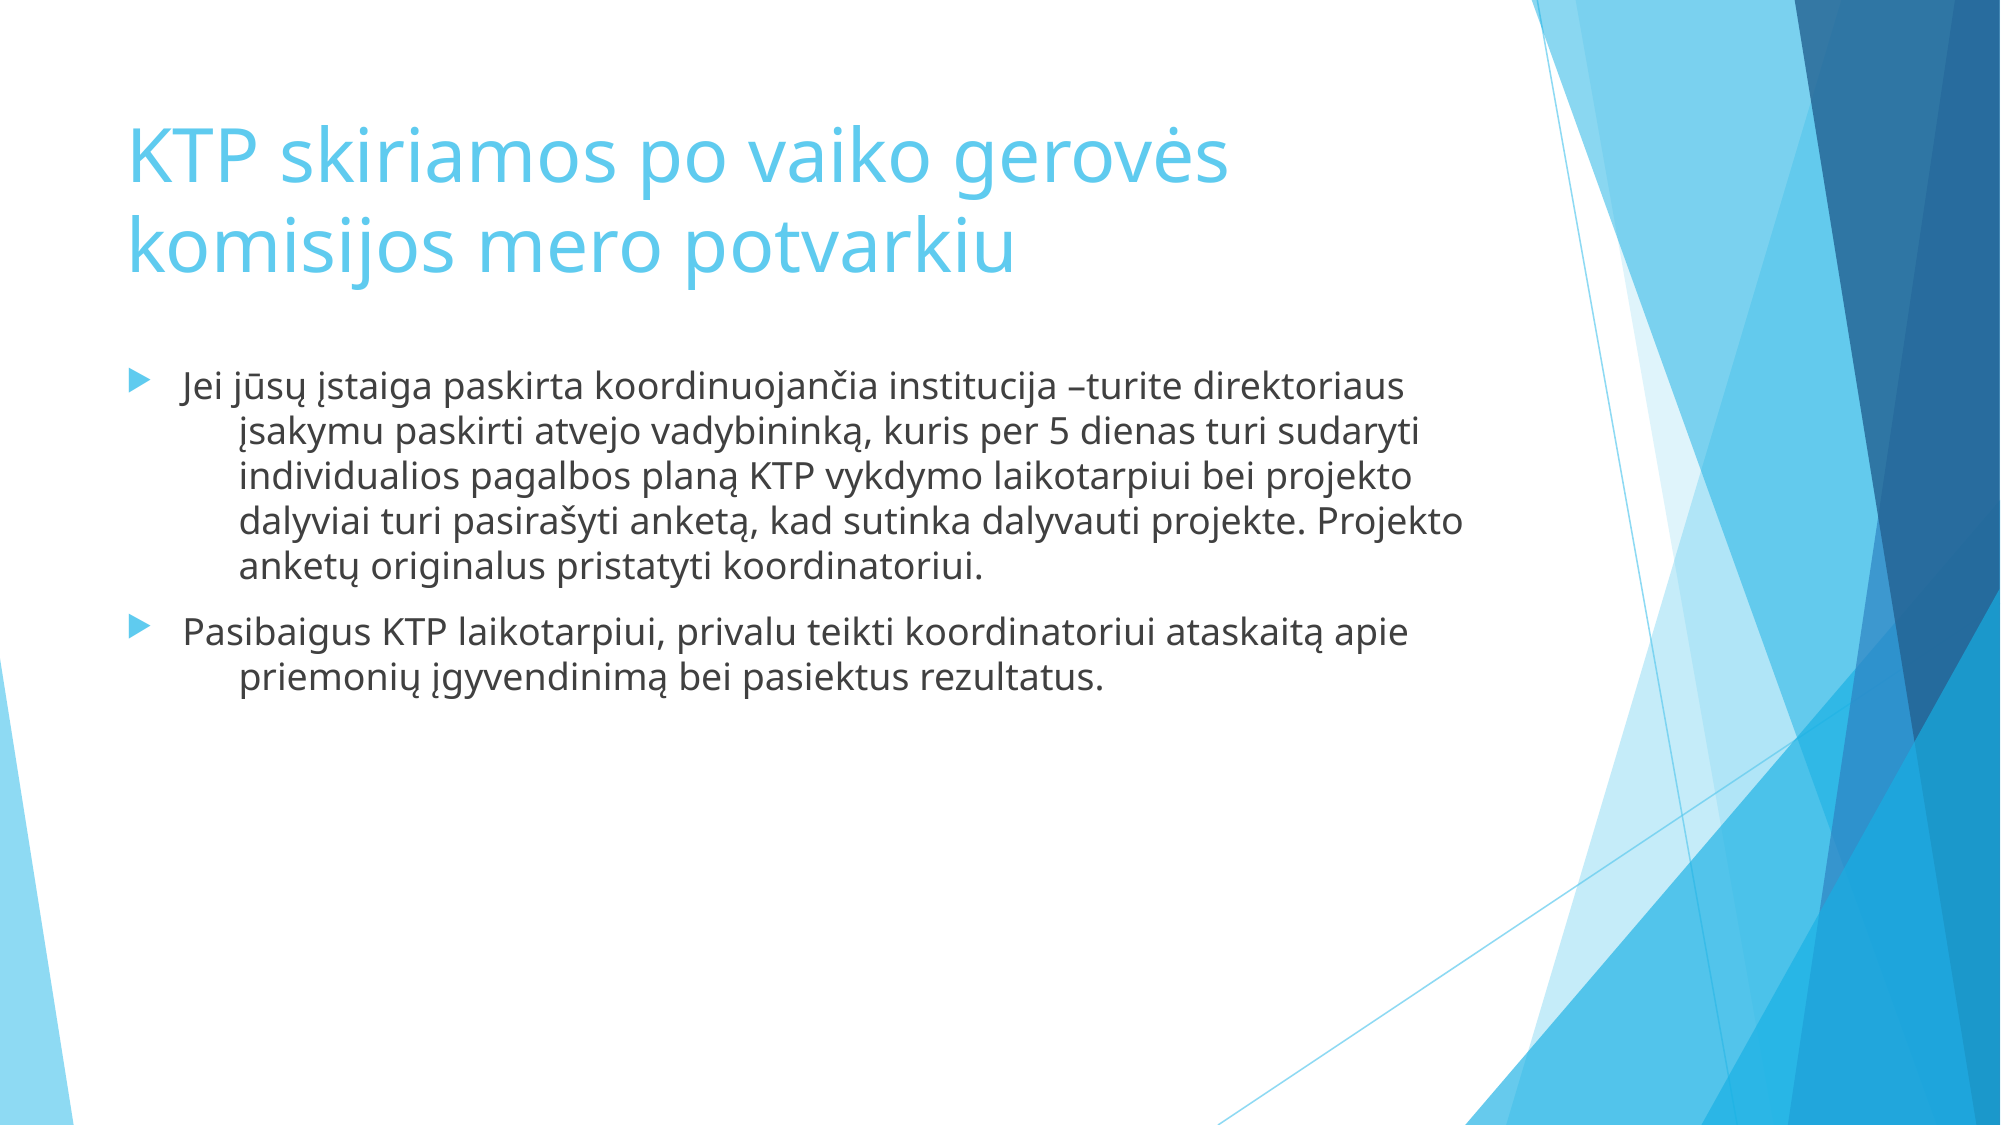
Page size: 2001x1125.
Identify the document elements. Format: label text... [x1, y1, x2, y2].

list Jei jūsų įstaiga paskirta koordinuojančia institucija –turite direktoriaus įsakymu paskirti atvejo vadybininką, kuris per 5 dienas turi sudaryti individualios pagalbos planą KTP vykdymo laikotarpiui bei projekto dalyviai turi pasirašyti anketą, kad sutinka dalyvauti projekte. Projekto anketų originalus pristatyti koordinatoriui. Pasibaigus KTP laikotarpiui, privalu teikti koordinatoriui ataskaitą apie priemonių įgyvendinimą bei pasiektus rezultatus. [111, 354, 1522, 992]
title KTP skiriamos po vaiko gerovės komisijos mero potvarkiu [111, 99, 1522, 317]
